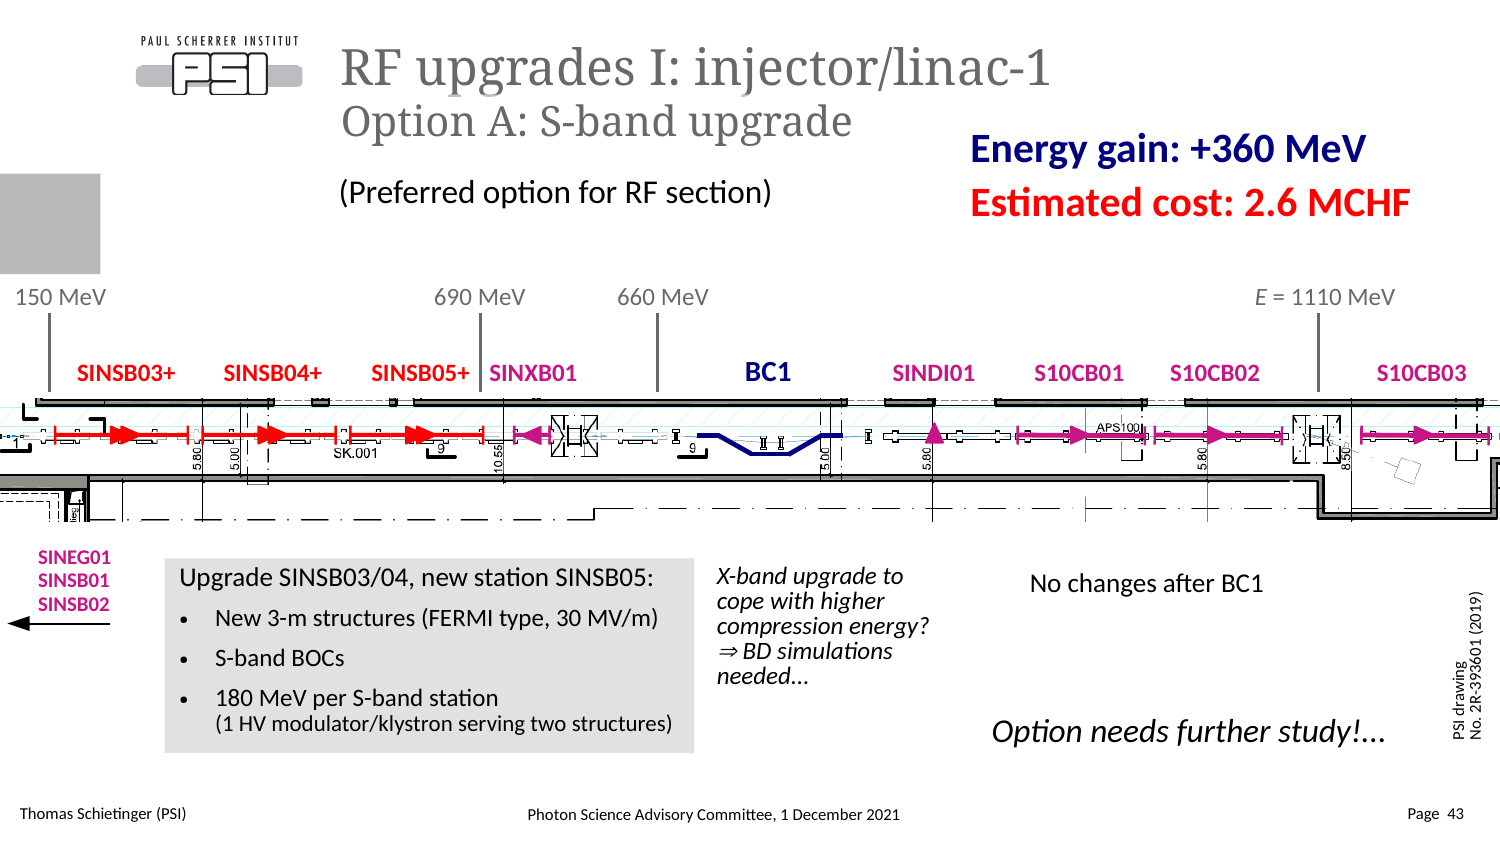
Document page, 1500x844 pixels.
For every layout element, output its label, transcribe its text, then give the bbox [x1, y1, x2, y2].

title RF upgrades I: injector/linac-1 [340, 35, 1286, 98]
text_box SINEG01 [23, 541, 138, 577]
text_box SINSB01 [23, 577, 138, 588]
text_box (Preferred option for RF section) [323, 171, 870, 220]
text_box SINDI01 [877, 355, 998, 396]
text_box SINSB04+ [208, 355, 348, 396]
text_box Option needs further study!... [976, 709, 1436, 758]
text_box SINXB01 [495, 355, 599, 396]
picture [0, 398, 1500, 522]
text_box SINSB02 [23, 588, 138, 625]
text_box 150 MeV [0, 278, 128, 319]
text_box S10CB03 [1362, 355, 1489, 396]
text_box 690 MeV [419, 278, 568, 319]
text_box Upgrade SINSB03/04, new station SINSB05: New 3-m structures (FERMI type, 30 MV/m) S-band BOCs 180 MeV per S-band station (1 HV modulator/klystron serving two structures) [164, 558, 695, 754]
text_box S10CB02 [1155, 355, 1276, 396]
title Option A: S-band upgrade [340, 94, 1085, 151]
text_box SINSB03+ [62, 355, 198, 396]
text_box SINSB05+ [356, 355, 495, 396]
text_box BC1 [730, 351, 808, 398]
text_box PSI drawing No. 2R-393601 (2019) [1444, 540, 1500, 756]
text_box Energy gain: +360 MeV [955, 124, 1406, 177]
text_box X-band upgrade to cope with higher compression energy? ⇒ BD simulations needed... [702, 558, 948, 699]
text_box 660 MeV [602, 278, 740, 319]
text_box E = 1110 MeV [1240, 278, 1416, 319]
text_box Estimated cost: 2.6 MCHF [955, 177, 1456, 234]
text_box No changes after BC1 [1015, 564, 1290, 620]
text_box S10CB01 [1019, 355, 1141, 396]
